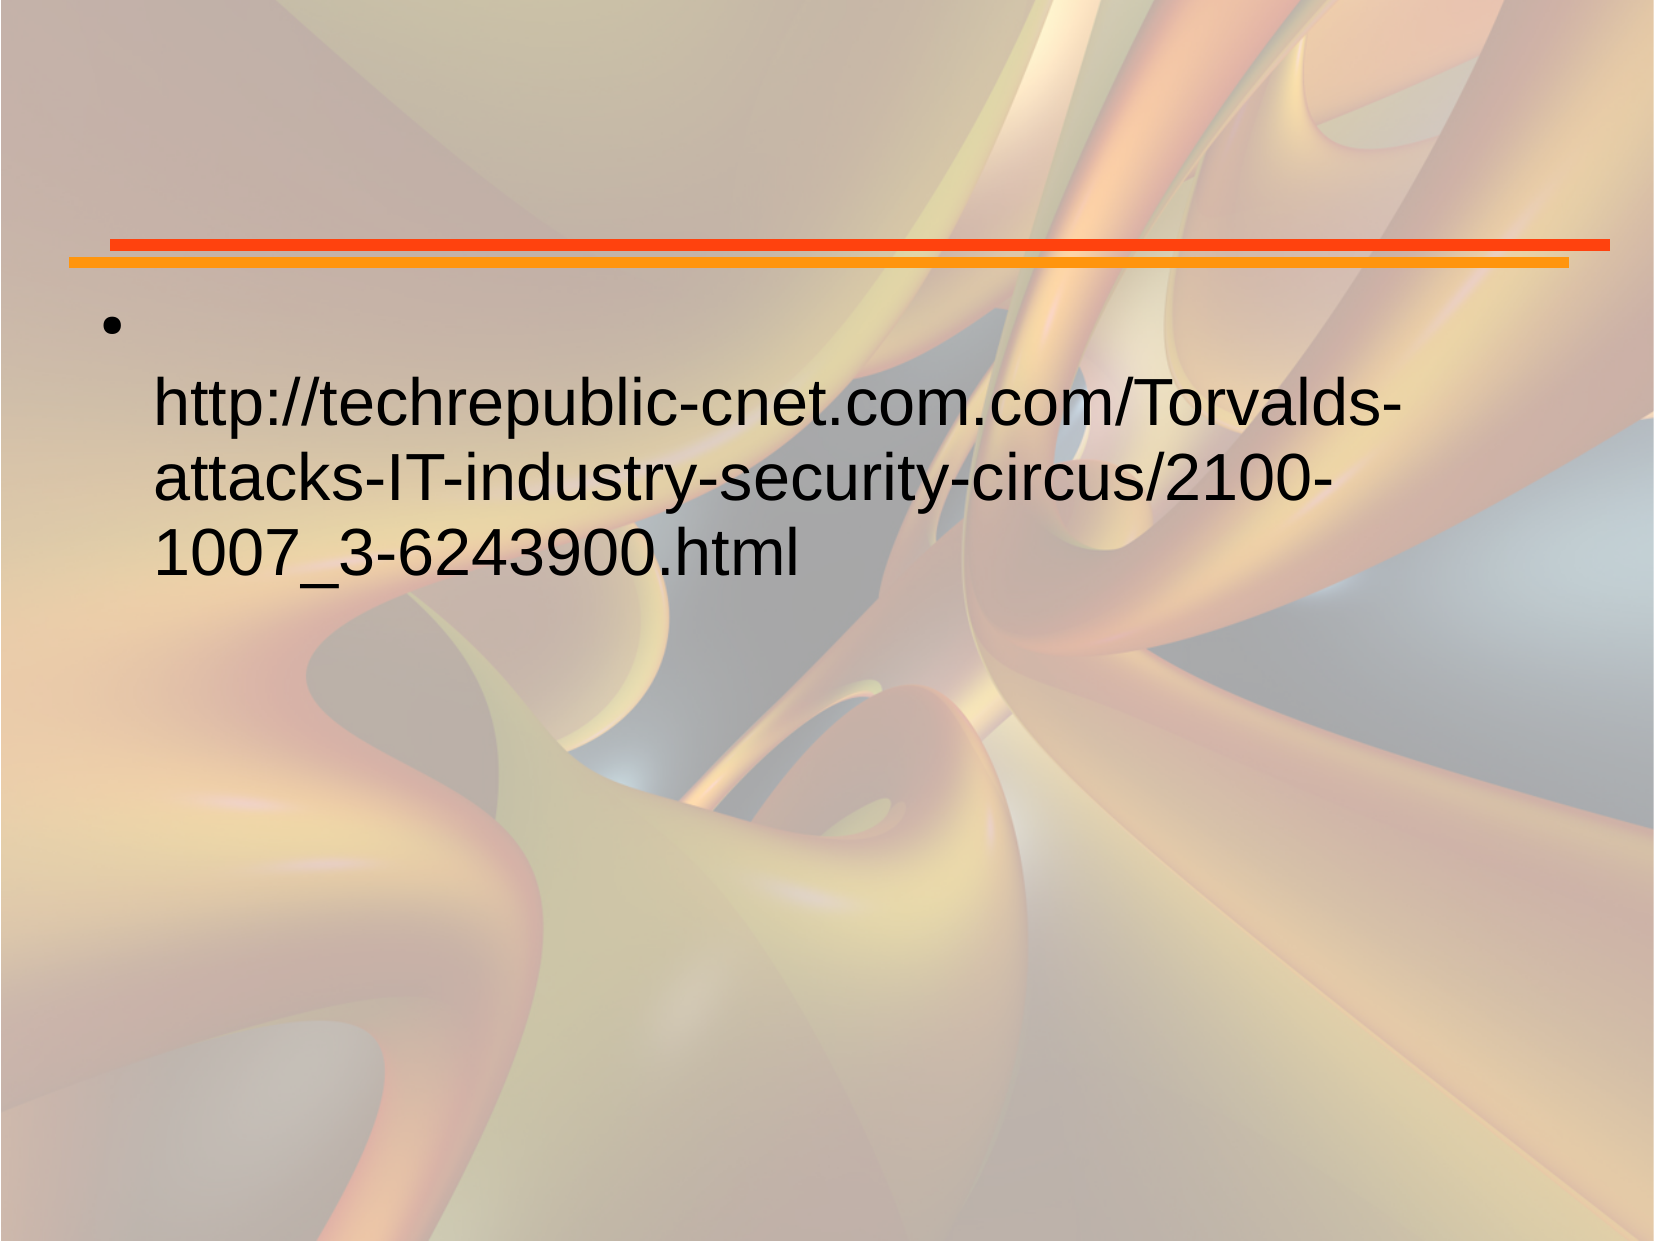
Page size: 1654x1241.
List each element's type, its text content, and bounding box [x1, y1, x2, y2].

list http://techrepublic-cnet.com.com/Torvalds-attacks-IT-industry-security-circus/2100-1007_3-6243900.html [82, 290, 1571, 1094]
